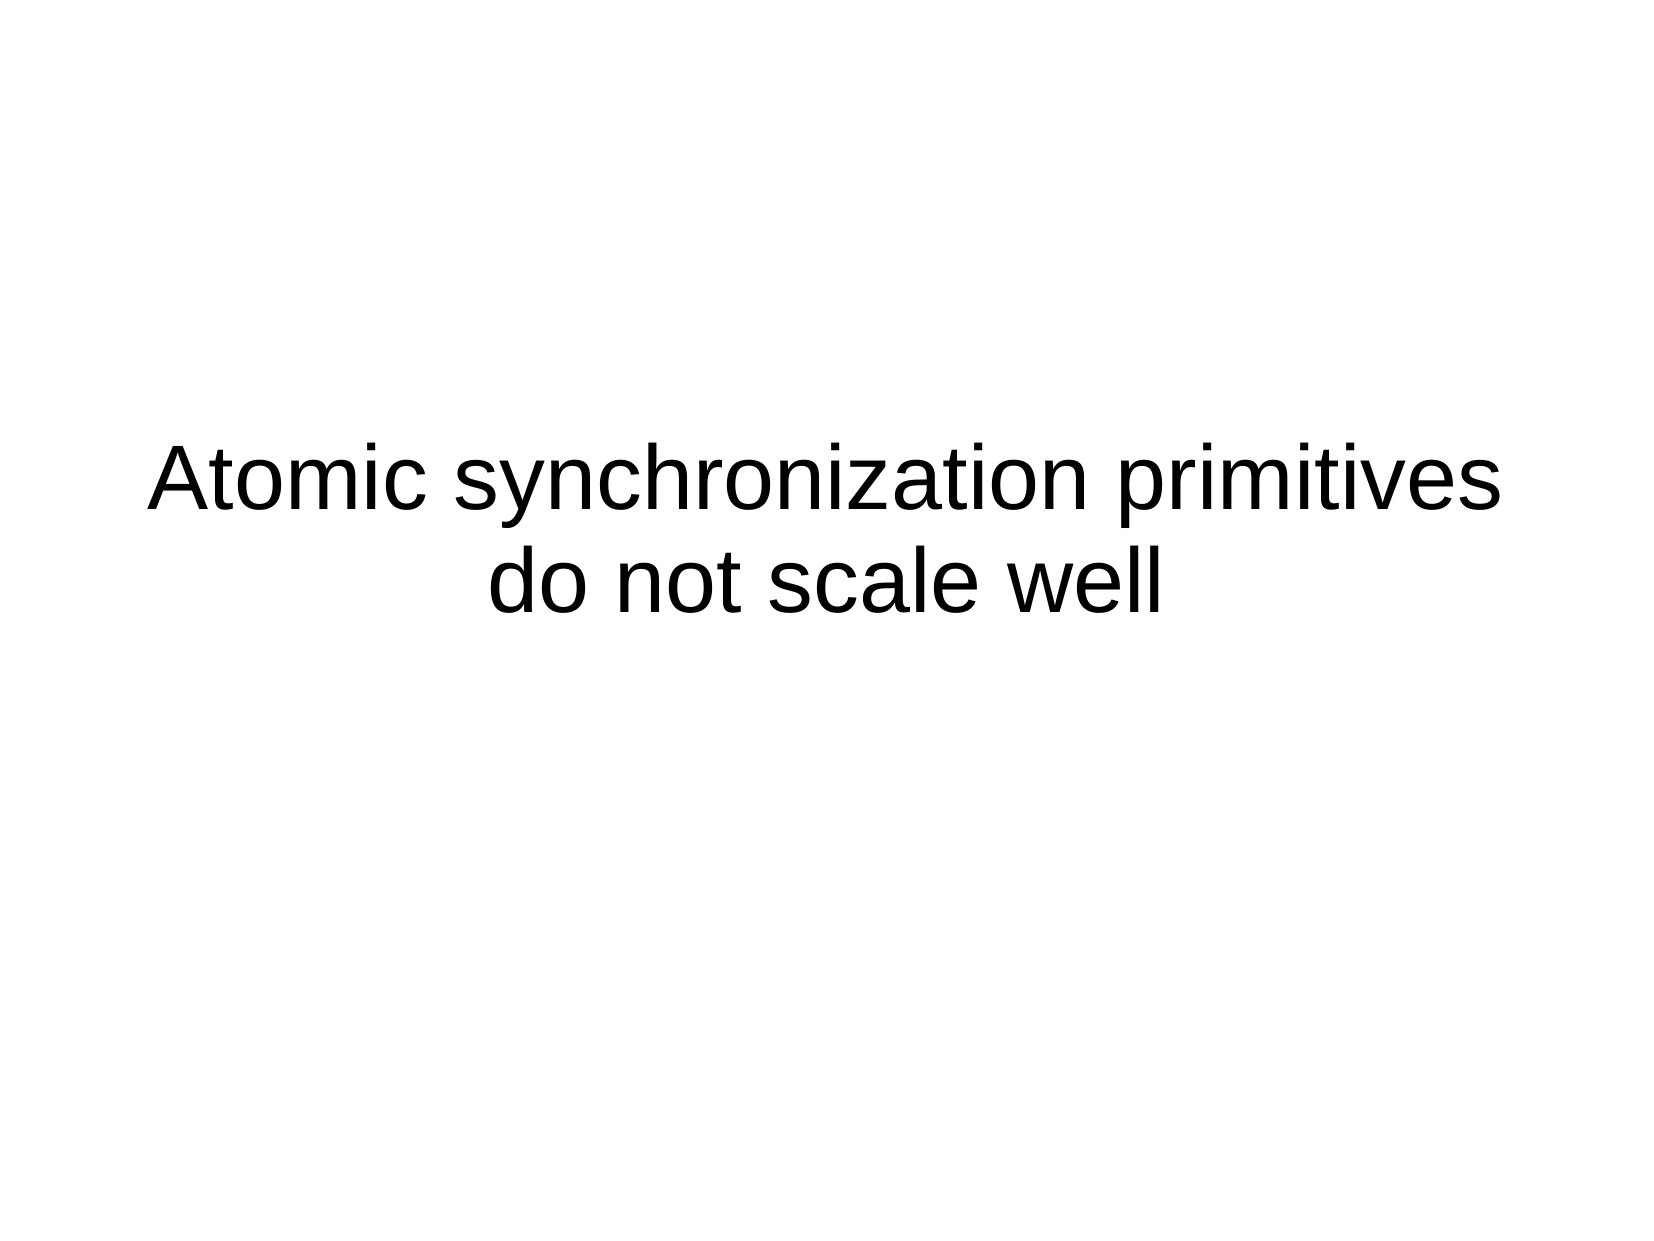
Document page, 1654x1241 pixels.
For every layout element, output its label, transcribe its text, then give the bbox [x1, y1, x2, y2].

subtitle Atomic synchronization primitives do not scale well [82, 49, 1571, 1010]
